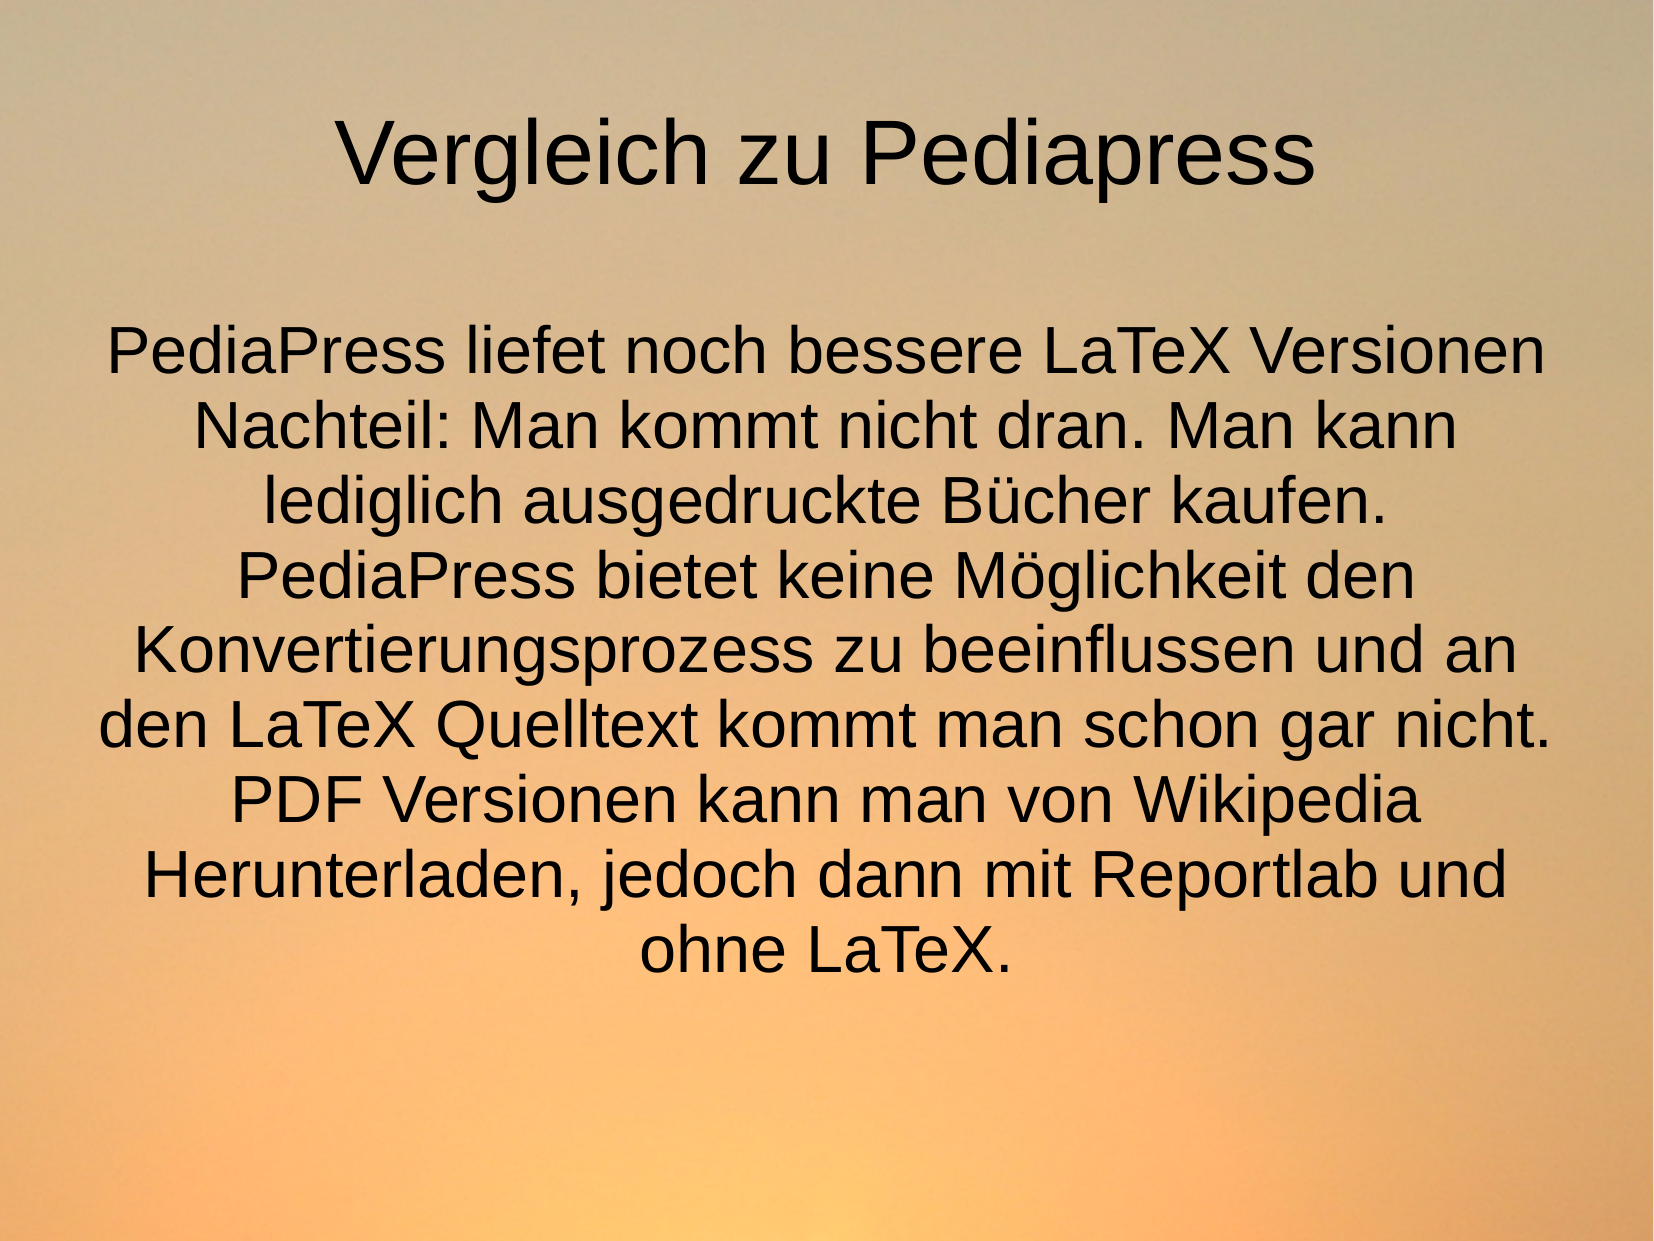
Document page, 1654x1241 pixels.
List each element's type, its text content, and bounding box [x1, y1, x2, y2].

picture [0, 0, 1654, 1241]
subtitle PediaPress liefet noch bessere LaTeX Versionen Nachteil: Man kommt nicht dran. Man kann lediglich ausgedruckte Bücher kaufen. PediaPress bietet keine Möglichkeit den Konvertierungsprozess zu beeinflussen und an den LaTeX Quelltext kommt man schon gar nicht. PDF Versionen kann man von Wikipedia Herunterladen, jedoch dann mit Reportlab und ohne LaTeX. [82, 290, 1571, 1010]
title Vergleich zu Pediapress [82, 49, 1571, 257]
